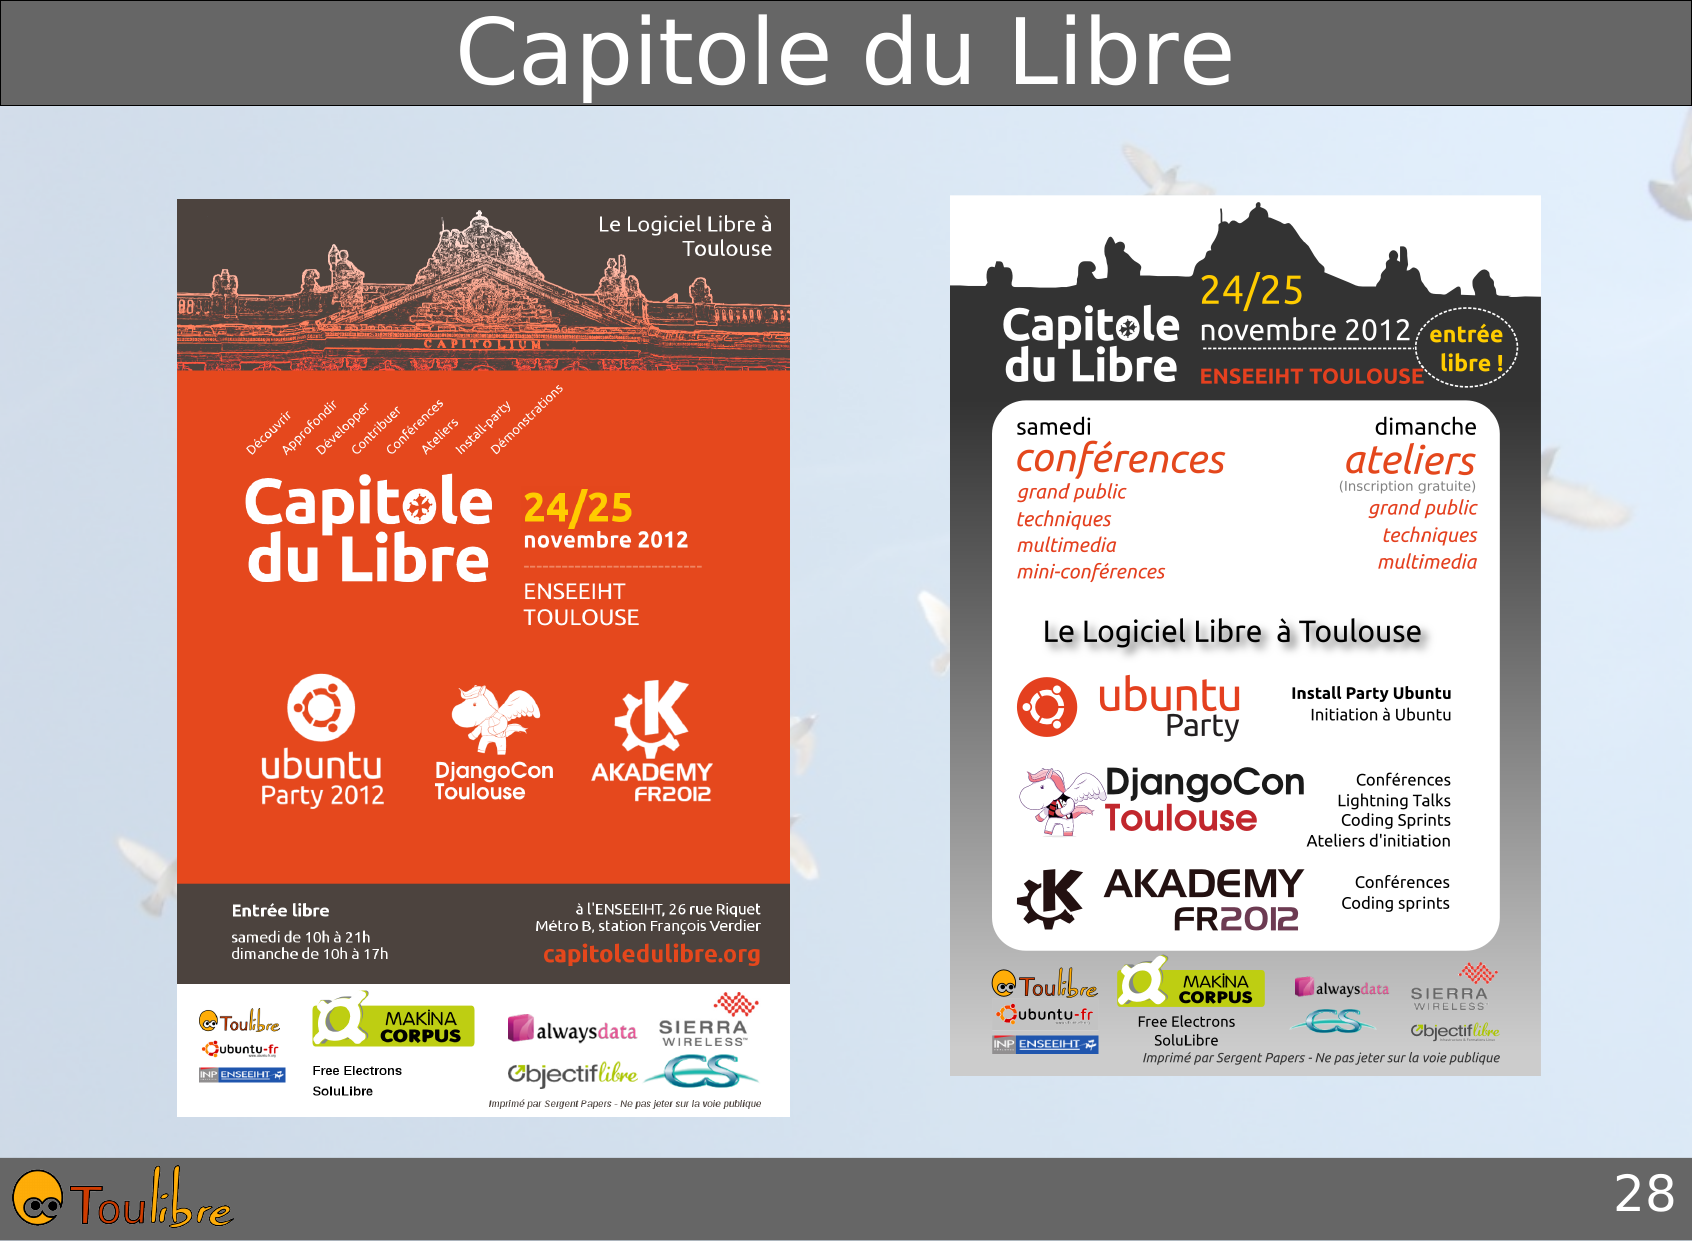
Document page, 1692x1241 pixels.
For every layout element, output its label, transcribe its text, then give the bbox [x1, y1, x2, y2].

picture [12, 1165, 234, 1228]
picture [177, 199, 790, 1117]
title Capitole du Libre [0, 0, 1692, 107]
picture [950, 189, 1541, 1076]
